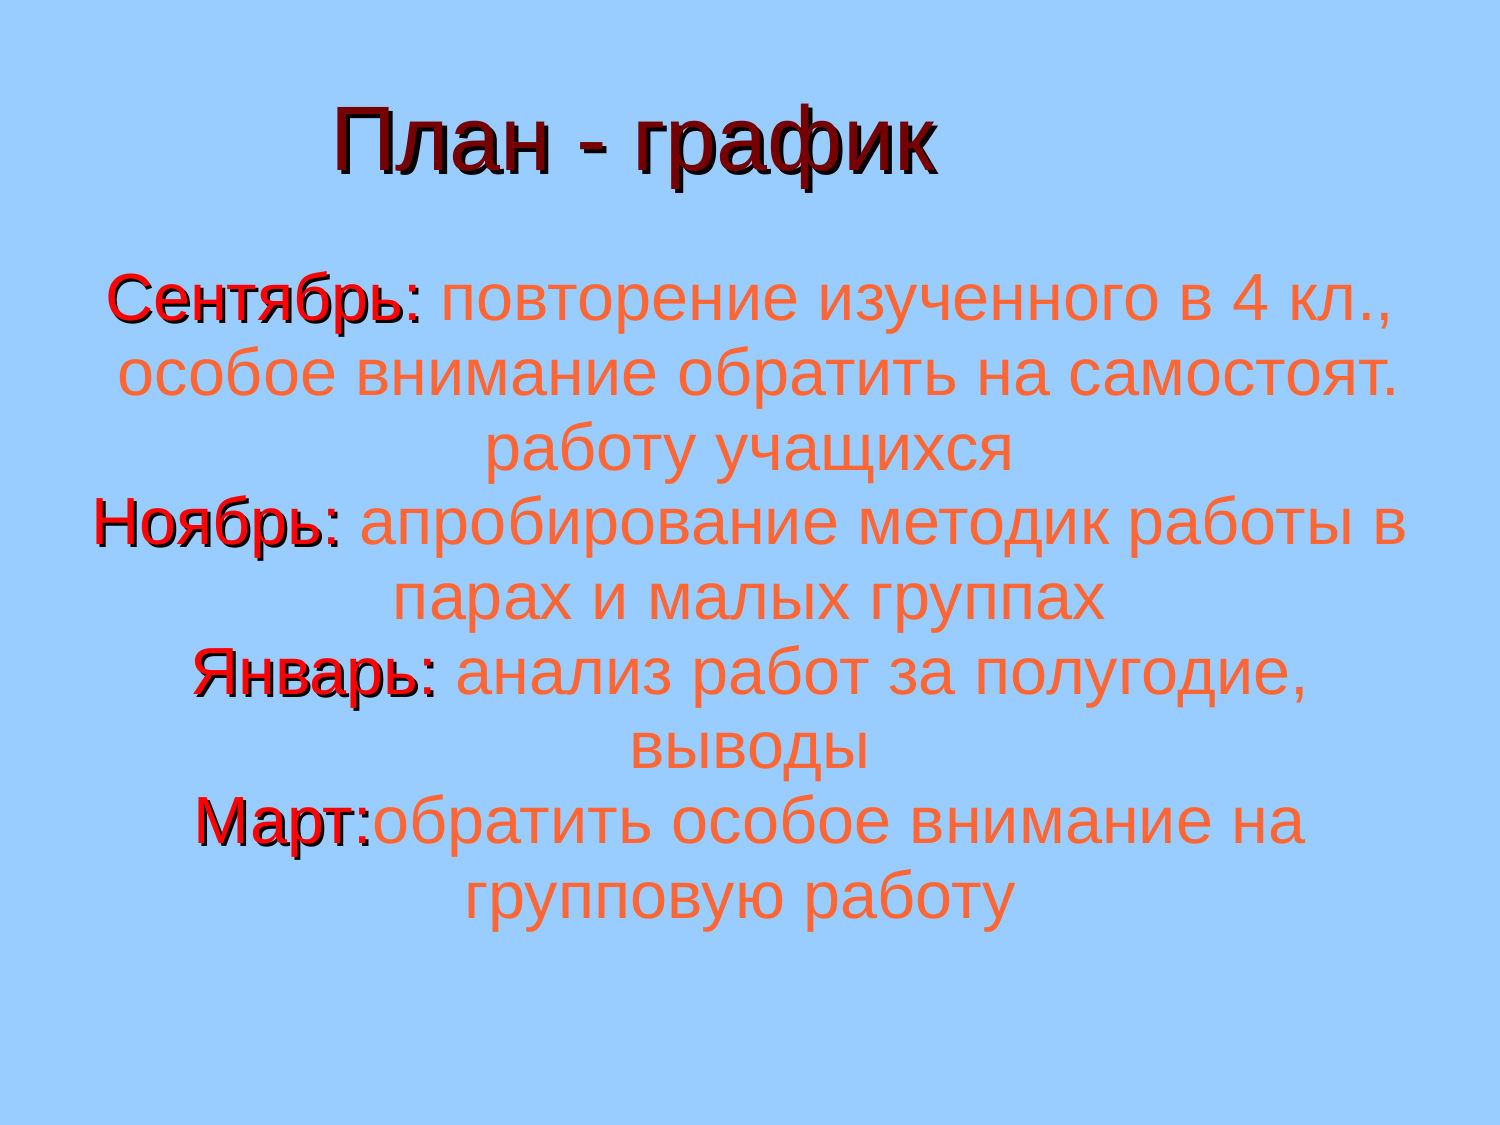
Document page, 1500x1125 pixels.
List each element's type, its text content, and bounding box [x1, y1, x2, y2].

title План - график [75, 45, 1425, 233]
subtitle Сентябрь: повторение изученного в 4 кл., особое внимание обратить на самостоят. работу учащихся Ноябрь: апробирование методик работы в парах и малых группах Январь: анализ работ за полугодие, выводы Март:обратить особое внимание на групповую работу [75, 259, 1425, 1008]
